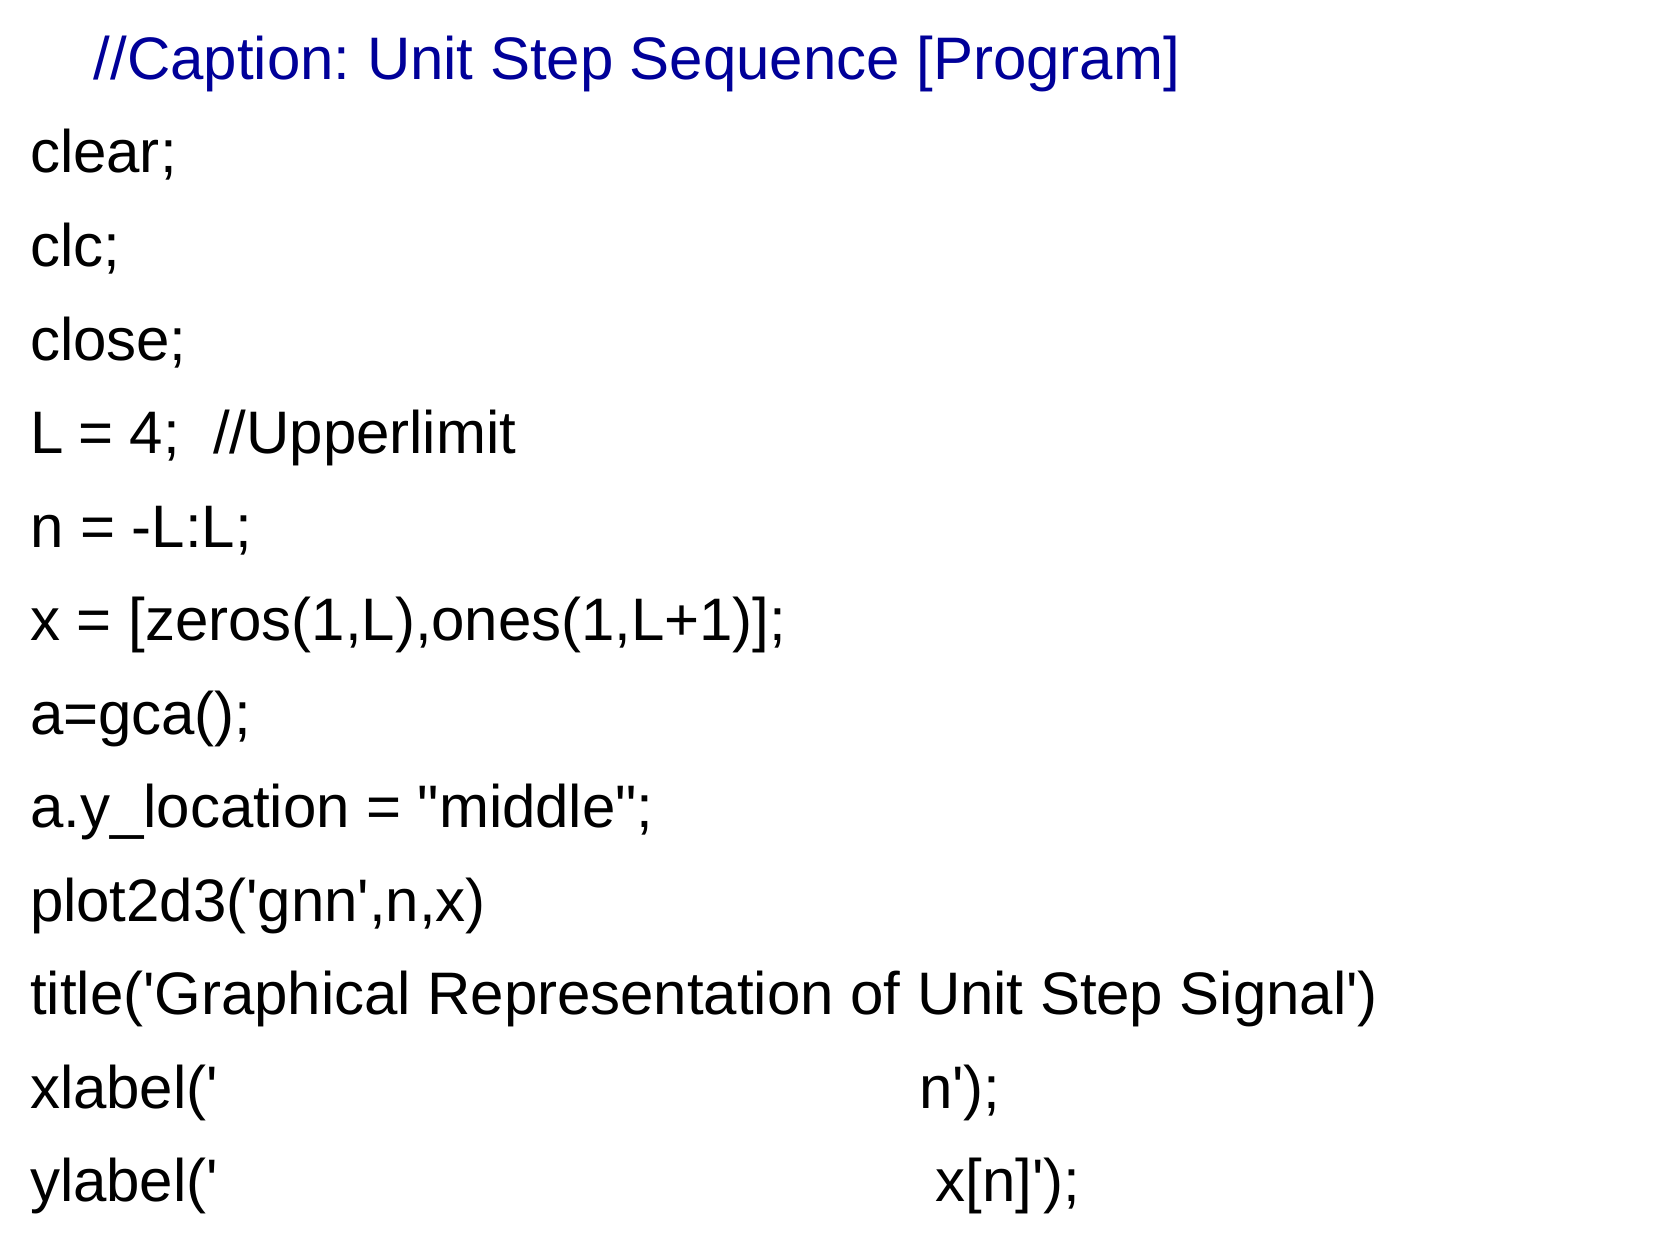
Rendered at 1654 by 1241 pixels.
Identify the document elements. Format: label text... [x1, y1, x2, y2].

list //Caption: Unit Step Sequence [Program] clear; clc; close; L = 4; //Upperlimit n = -L:L; x = [zeros(1,L),ones(1,L+1)]; a=gca(); a.y_location = "middle"; plot2d3('gnn',n,x) title('Graphical Representation of Unit Step Signal') xlabel(' n'); ylabel(' x[n]'); [30, 25, 1621, 1221]
